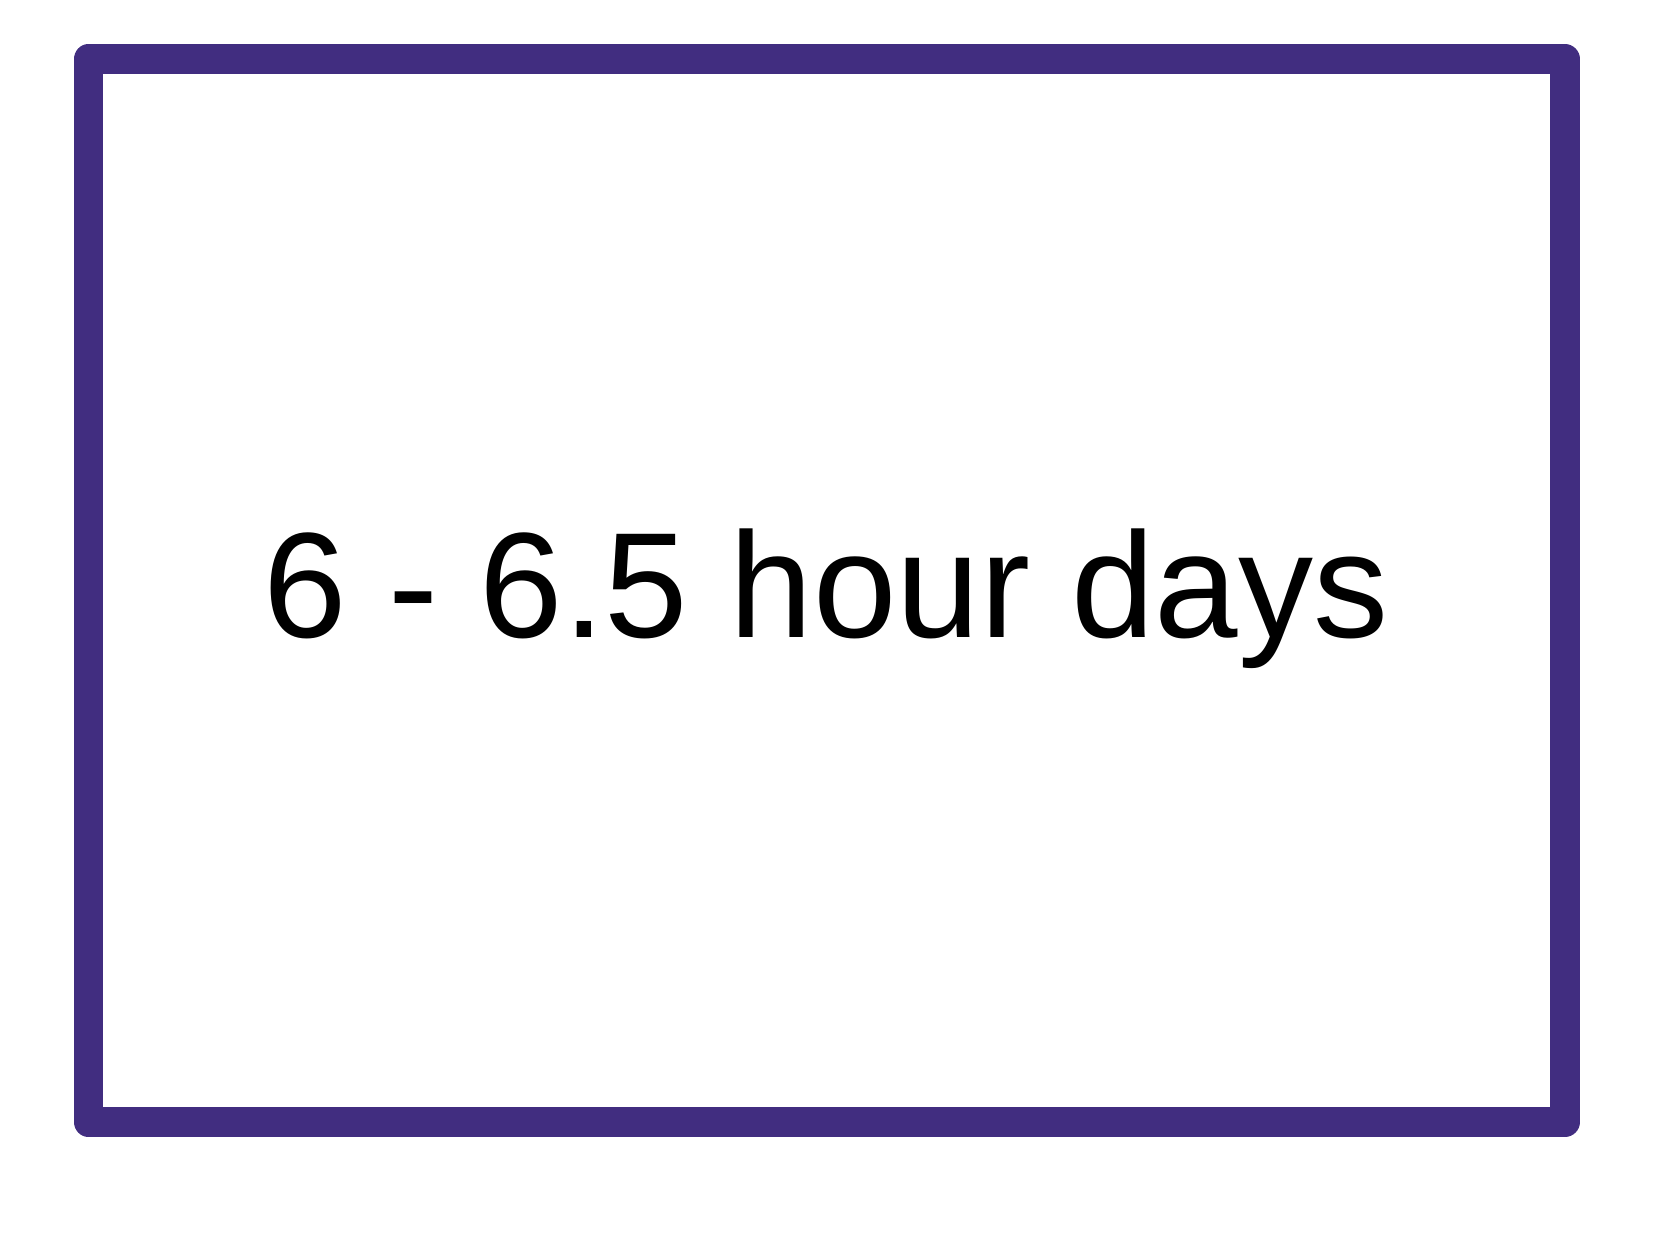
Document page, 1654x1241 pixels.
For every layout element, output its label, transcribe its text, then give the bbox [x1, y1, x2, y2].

title 6 - 6.5 hour days [82, 49, 1571, 1123]
